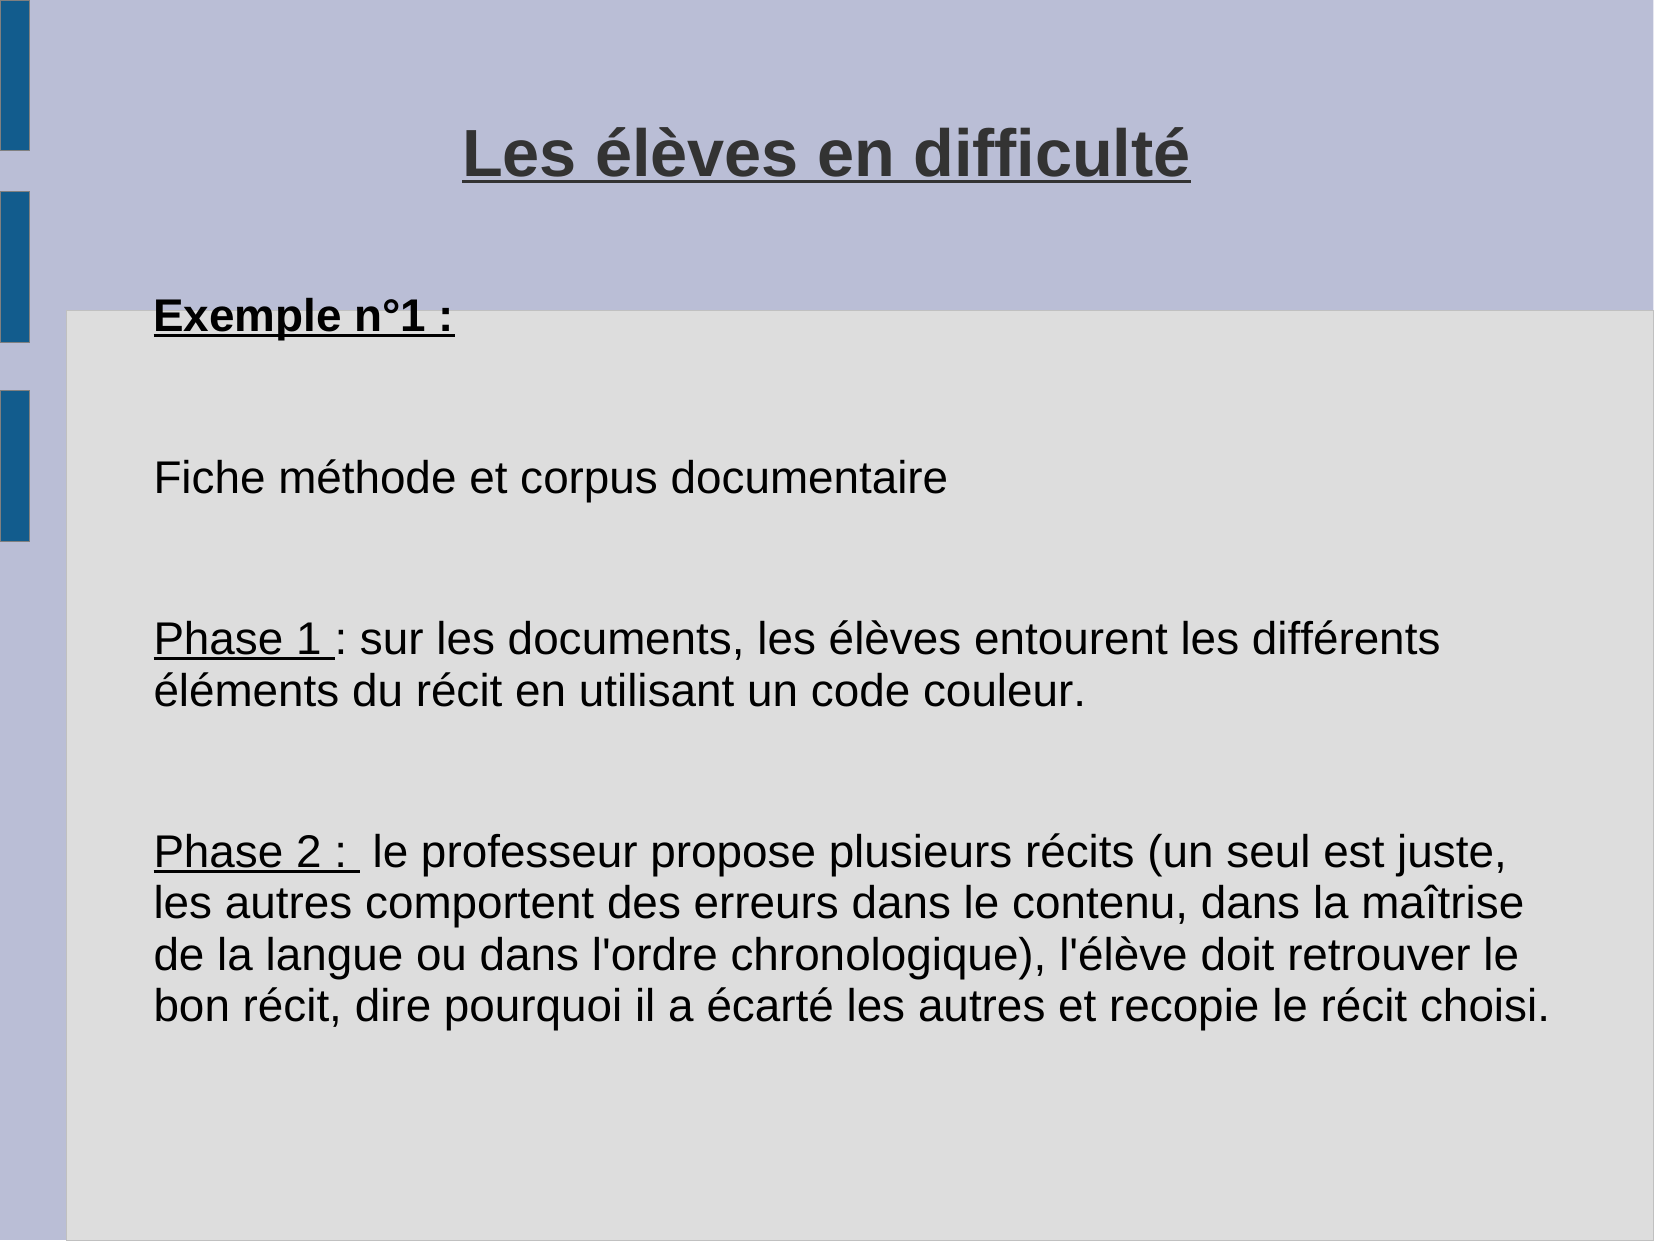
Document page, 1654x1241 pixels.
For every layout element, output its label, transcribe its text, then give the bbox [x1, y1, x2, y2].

title Les élèves en difficulté [82, 49, 1571, 257]
list Exemple n°1 : Fiche méthode et corpus documentaire Phase 1 : sur les documents, les élèves entourent les différents éléments du récit en utilisant un code couleur. Phase 2 : le professeur propose plusieurs récits (un seul est juste, les autres comportent des erreurs dans le contenu, dans la maîtrise de la langue ou dans l'ordre chronologique), l'élève doit retrouver le bon récit, dire pourquoi il a écarté les autres et recopie le récit choisi. [82, 290, 1571, 1109]
